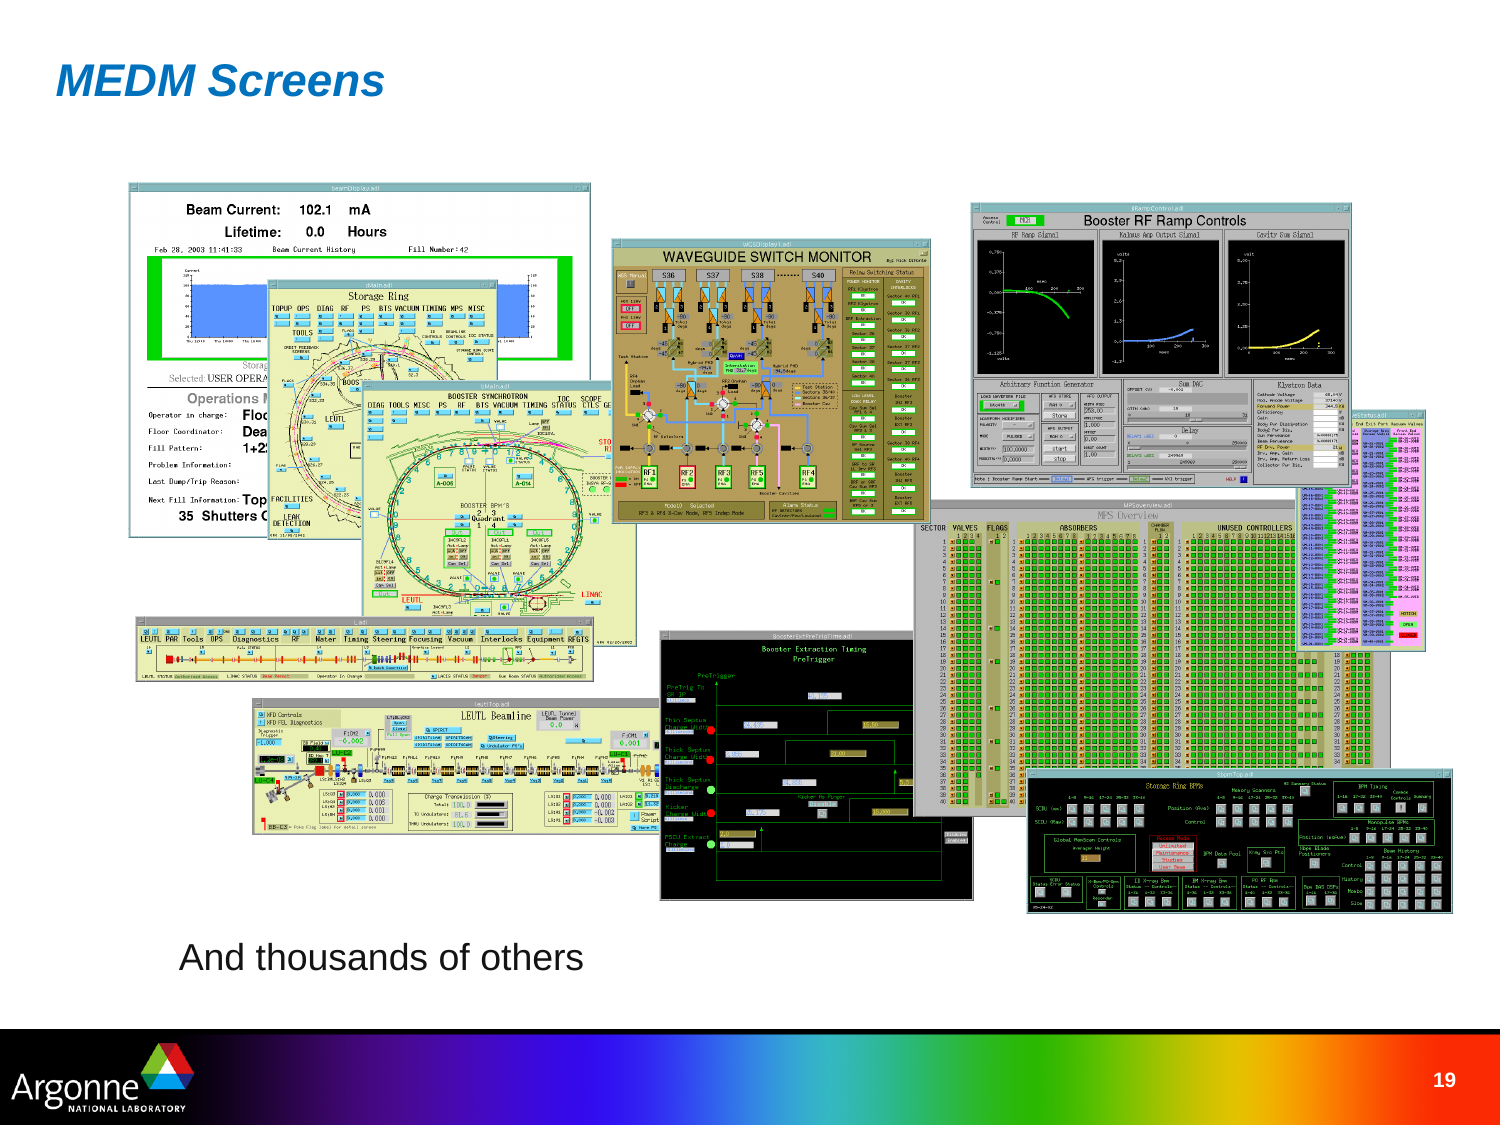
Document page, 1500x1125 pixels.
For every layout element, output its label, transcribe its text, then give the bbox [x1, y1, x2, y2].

title MEDM Screens [55, 48, 1361, 118]
picture [0, 1029, 1500, 1125]
list And thousands of others [163, 933, 1065, 1004]
picture [128, 182, 1453, 915]
